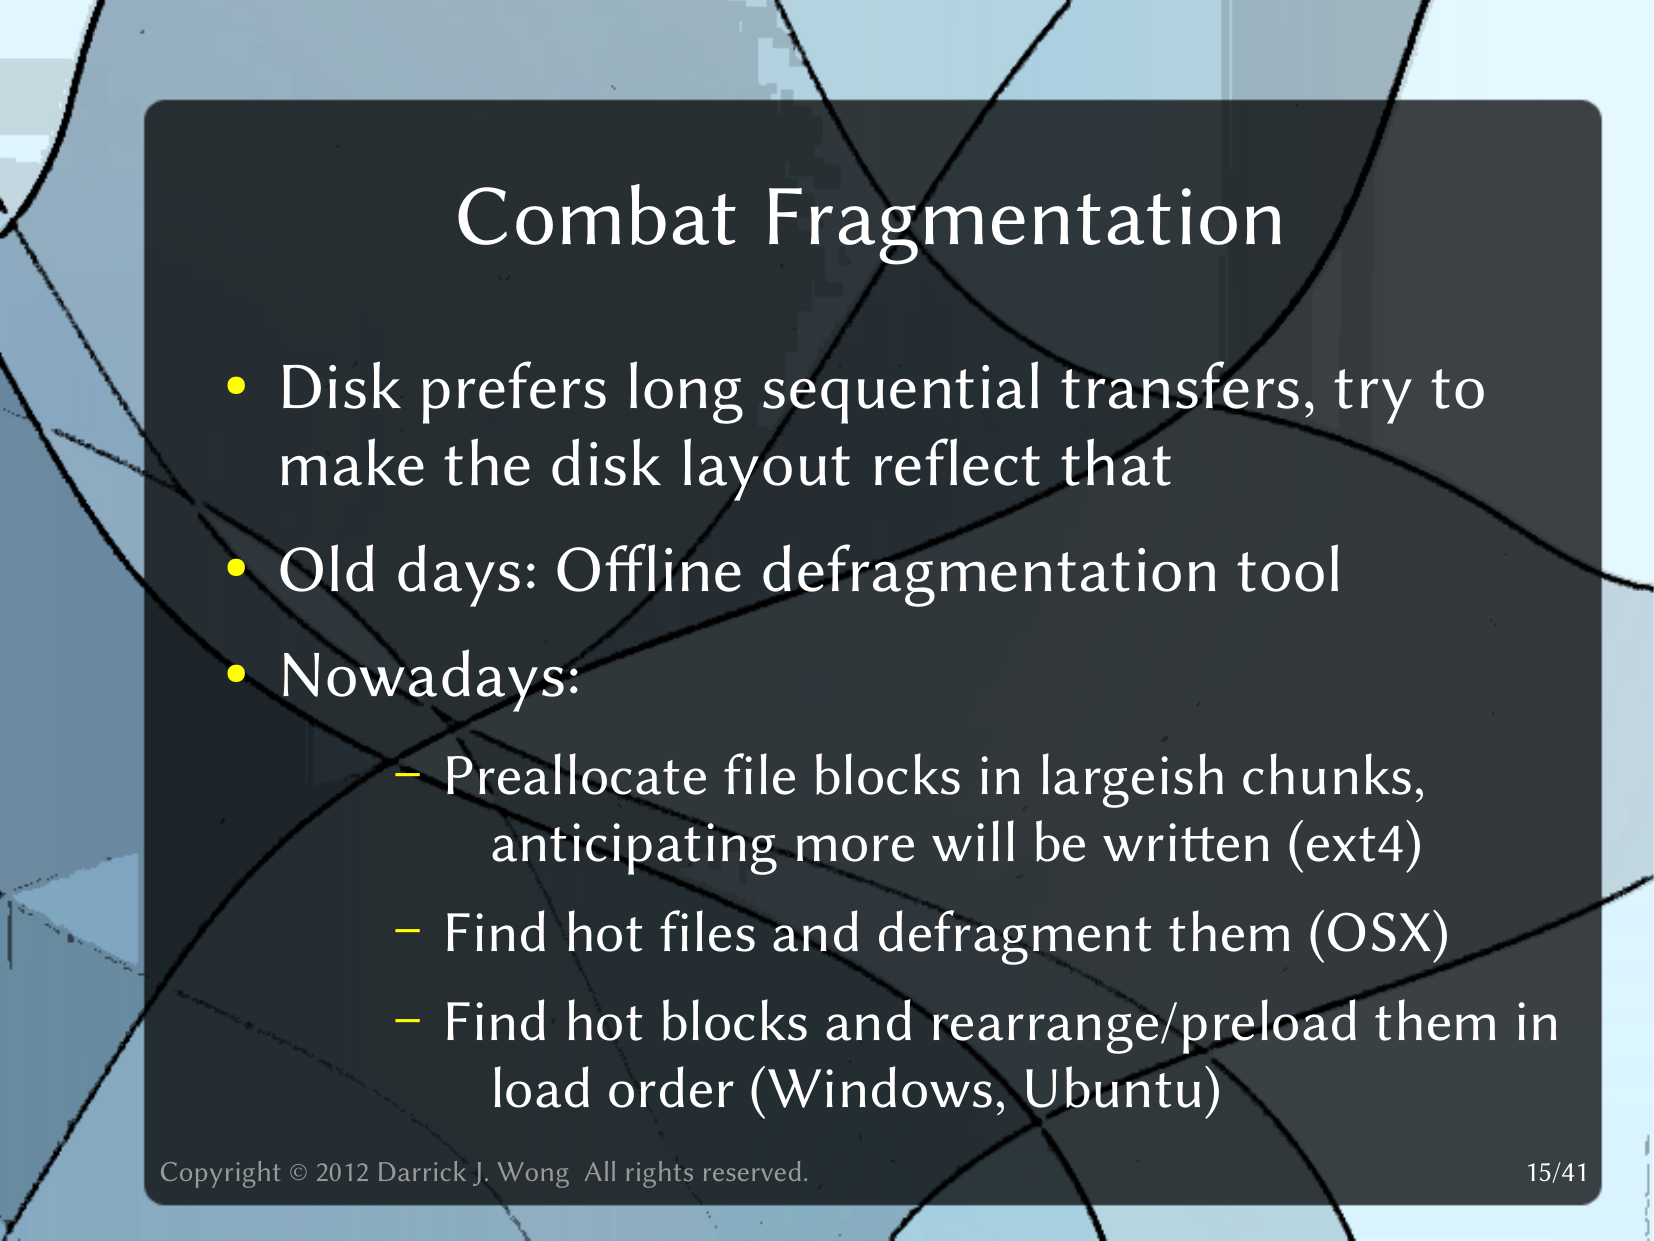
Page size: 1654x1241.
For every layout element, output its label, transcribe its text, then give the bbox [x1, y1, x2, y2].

title Combat Fragmentation [159, 108, 1583, 325]
list Disk prefers long sequential transfers, try to make the disk layout reflect that Old days: Offline defragmentation tool Nowadays: Preallocate file blocks in largeish chunks, anticipating more will be written (ext4) Find hot files and defragment them (OSX) Find hot blocks and rearrange/preload them in load order (Windows, Ubuntu) [206, 349, 1571, 1122]
picture [0, 0, 1654, 1241]
